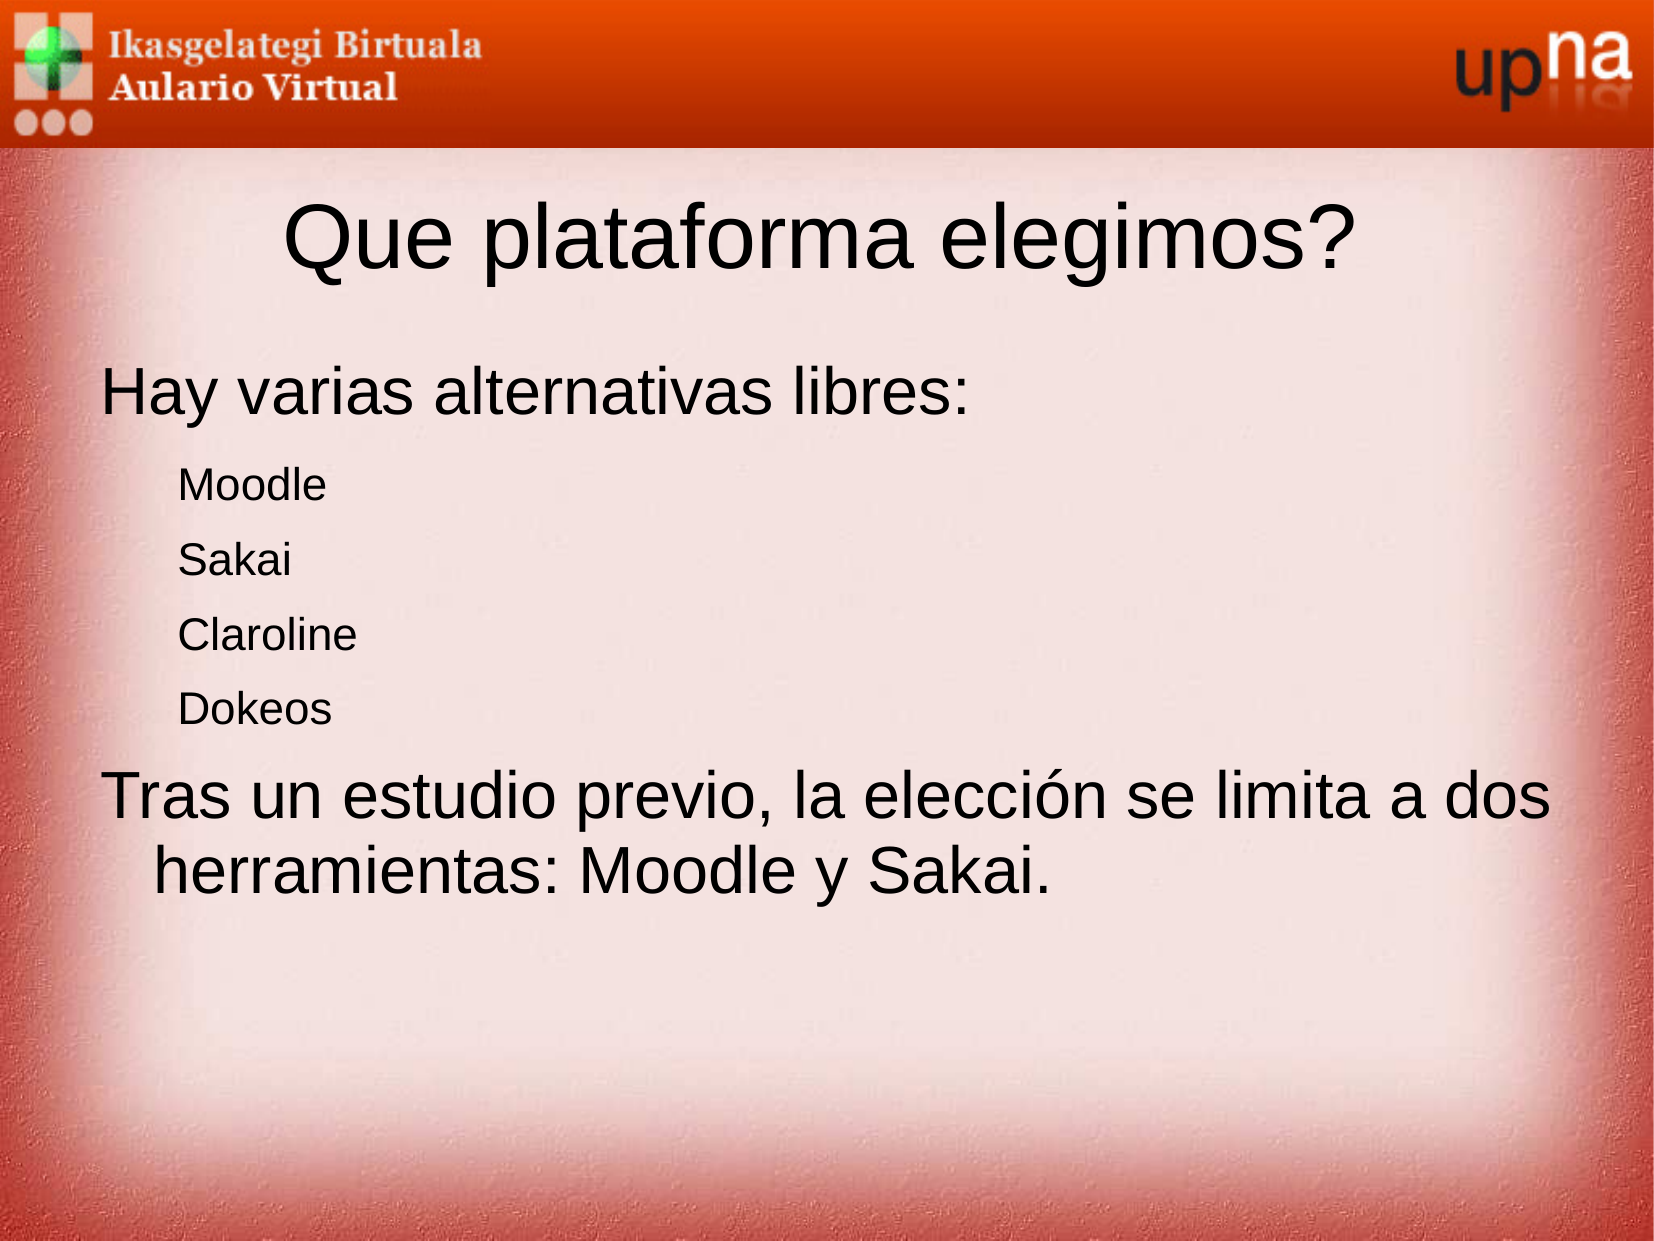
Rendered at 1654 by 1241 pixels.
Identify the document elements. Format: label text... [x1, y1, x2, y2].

title Que plataforma elegimos? [76, 147, 1565, 325]
picture [0, 0, 1654, 1241]
list Hay varias alternativas libres: Moodle Sakai Claroline Dokeos Tras un estudio previo, la elección se limita a dos herramientas: Moodle y Sakai. [82, 354, 1571, 1095]
